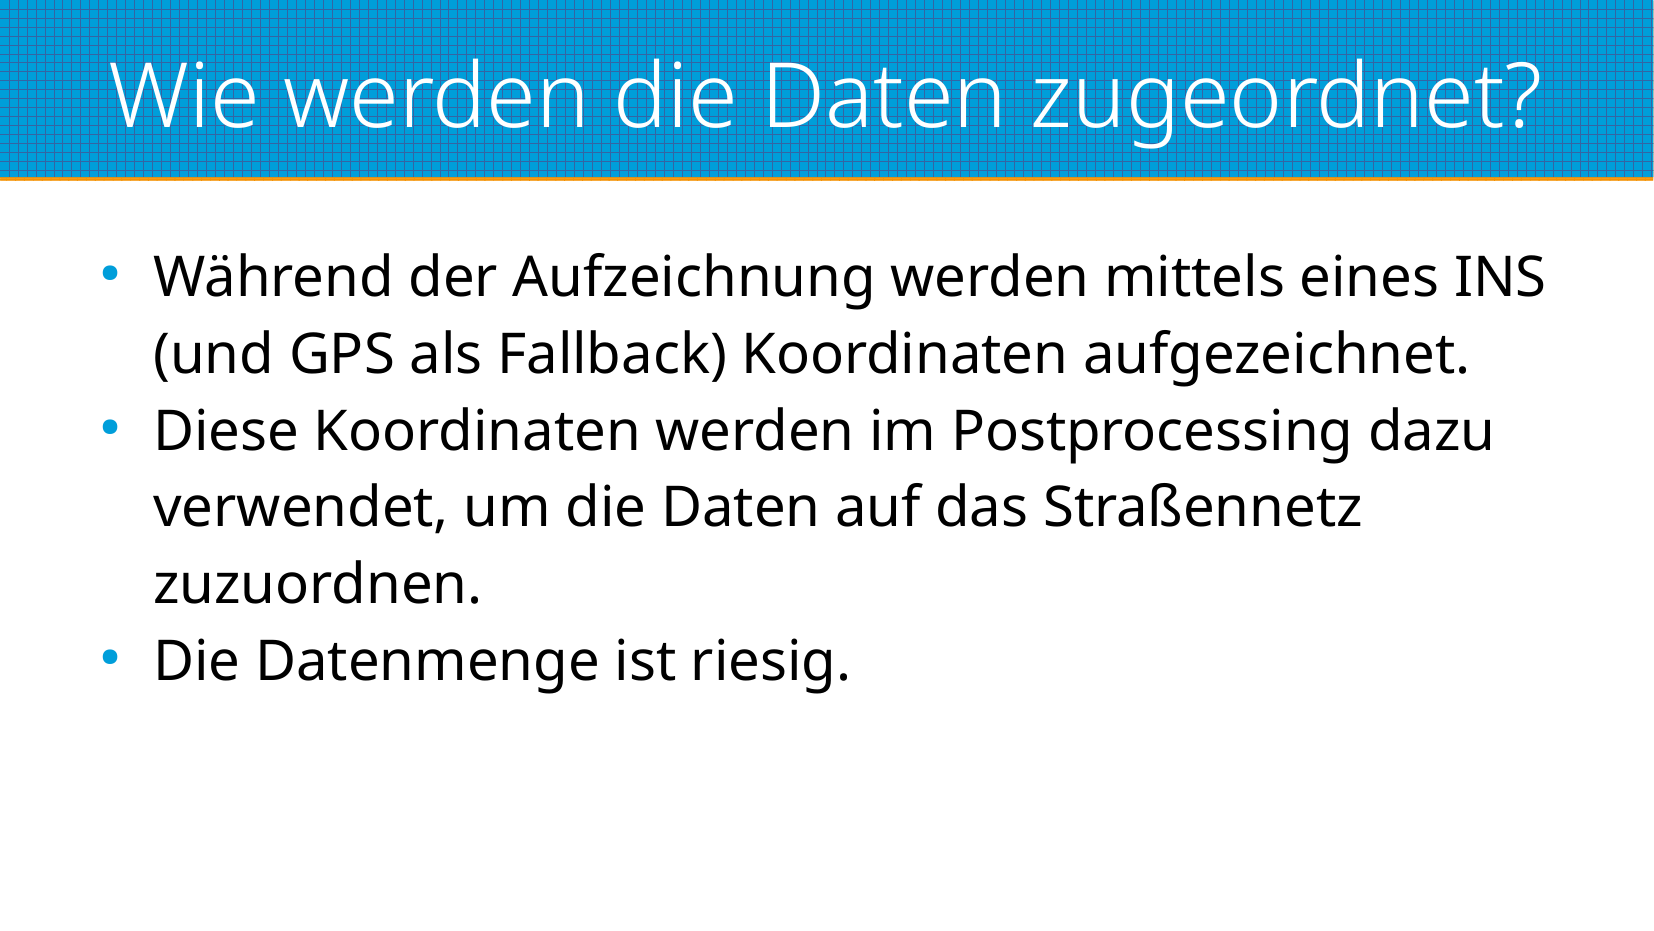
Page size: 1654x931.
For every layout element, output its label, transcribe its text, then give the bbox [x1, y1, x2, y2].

list Während der Aufzeichnung werden mittels eines INS (und GPS als Fallback) Koordinaten aufgezeichnet. Diese Koordinaten werden im Postprocessing dazu verwendet, um die Daten auf das Straßennetz zuzuordnen. Die Datenmenge ist riesig. [82, 236, 1563, 811]
title Wie werden die Daten zugeordnet? [82, 14, 1571, 171]
